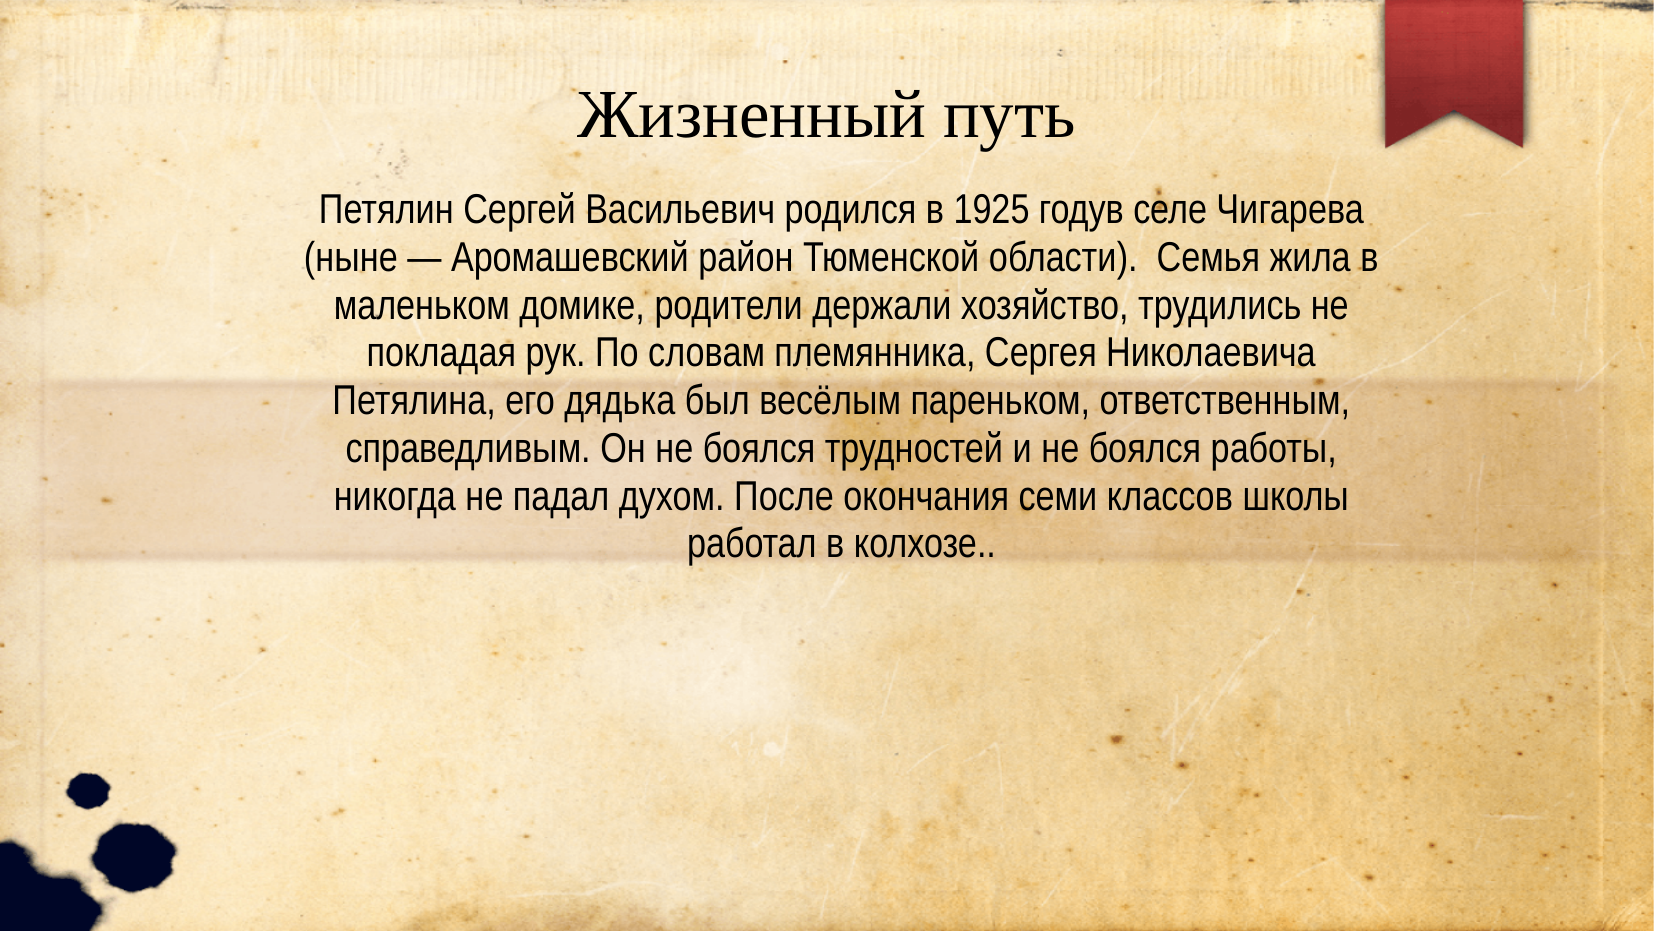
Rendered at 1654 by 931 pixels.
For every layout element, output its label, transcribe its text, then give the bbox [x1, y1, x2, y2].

title Жизненный путь [82, 37, 1571, 193]
text_box Петялин Сергей Васильевич родился в 1925 годув селе Чигарева (ныне — Аромашевский район Тюменской области). Семья жила в маленьком домике, родители держали хозяйство, трудились не покладая рук. По словам племянника, Сергея Николаевича Петялина, его дядька был весёлым пареньком, ответственным, справедливым. Он не боялся трудностей и не боялся работы, никогда не падал духом. После окончания семи классов школы работал в колхозе.. [265, 177, 1418, 733]
picture [0, 0, 1654, 931]
